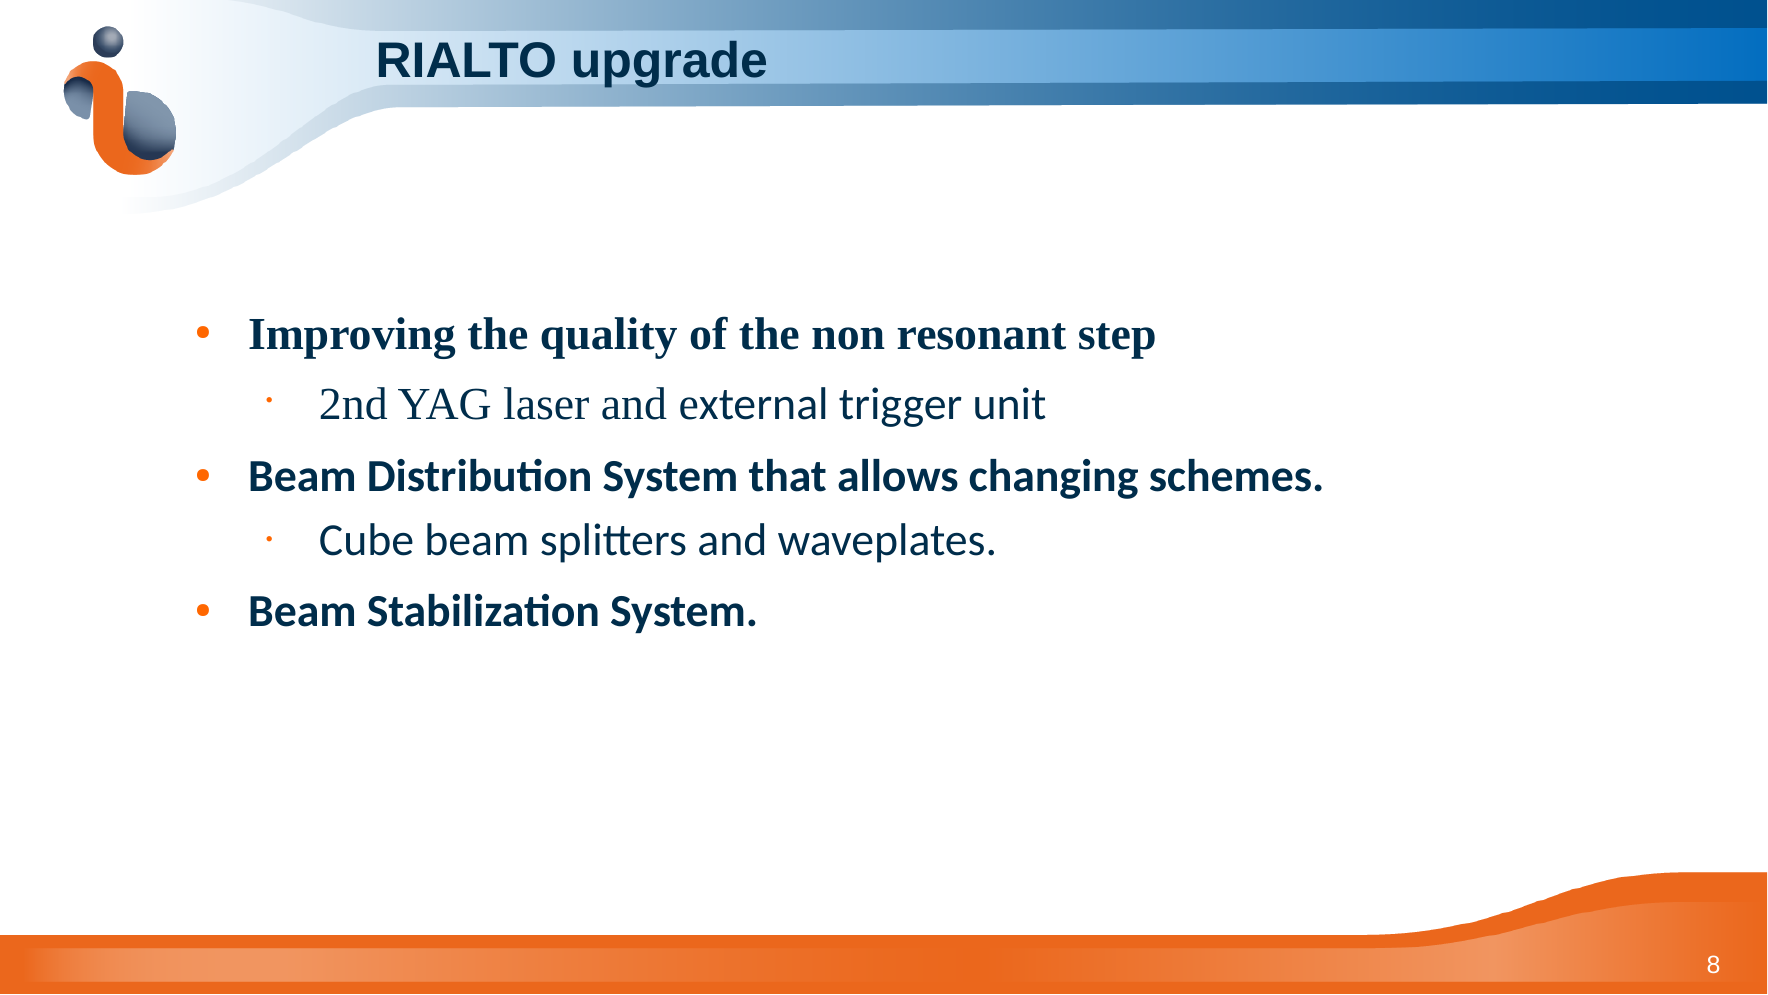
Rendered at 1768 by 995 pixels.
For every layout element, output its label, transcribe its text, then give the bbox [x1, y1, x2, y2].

picture [0, 0, 1768, 994]
list Improving the quality of the non resonant step 2nd YAG laser and external trigger unit Beam Distribution System that allows changing schemes. Cube beam splitters and waveplates. Beam Stabilization System. [177, 313, 1630, 898]
title RIALTO upgrade [375, 24, 1309, 96]
